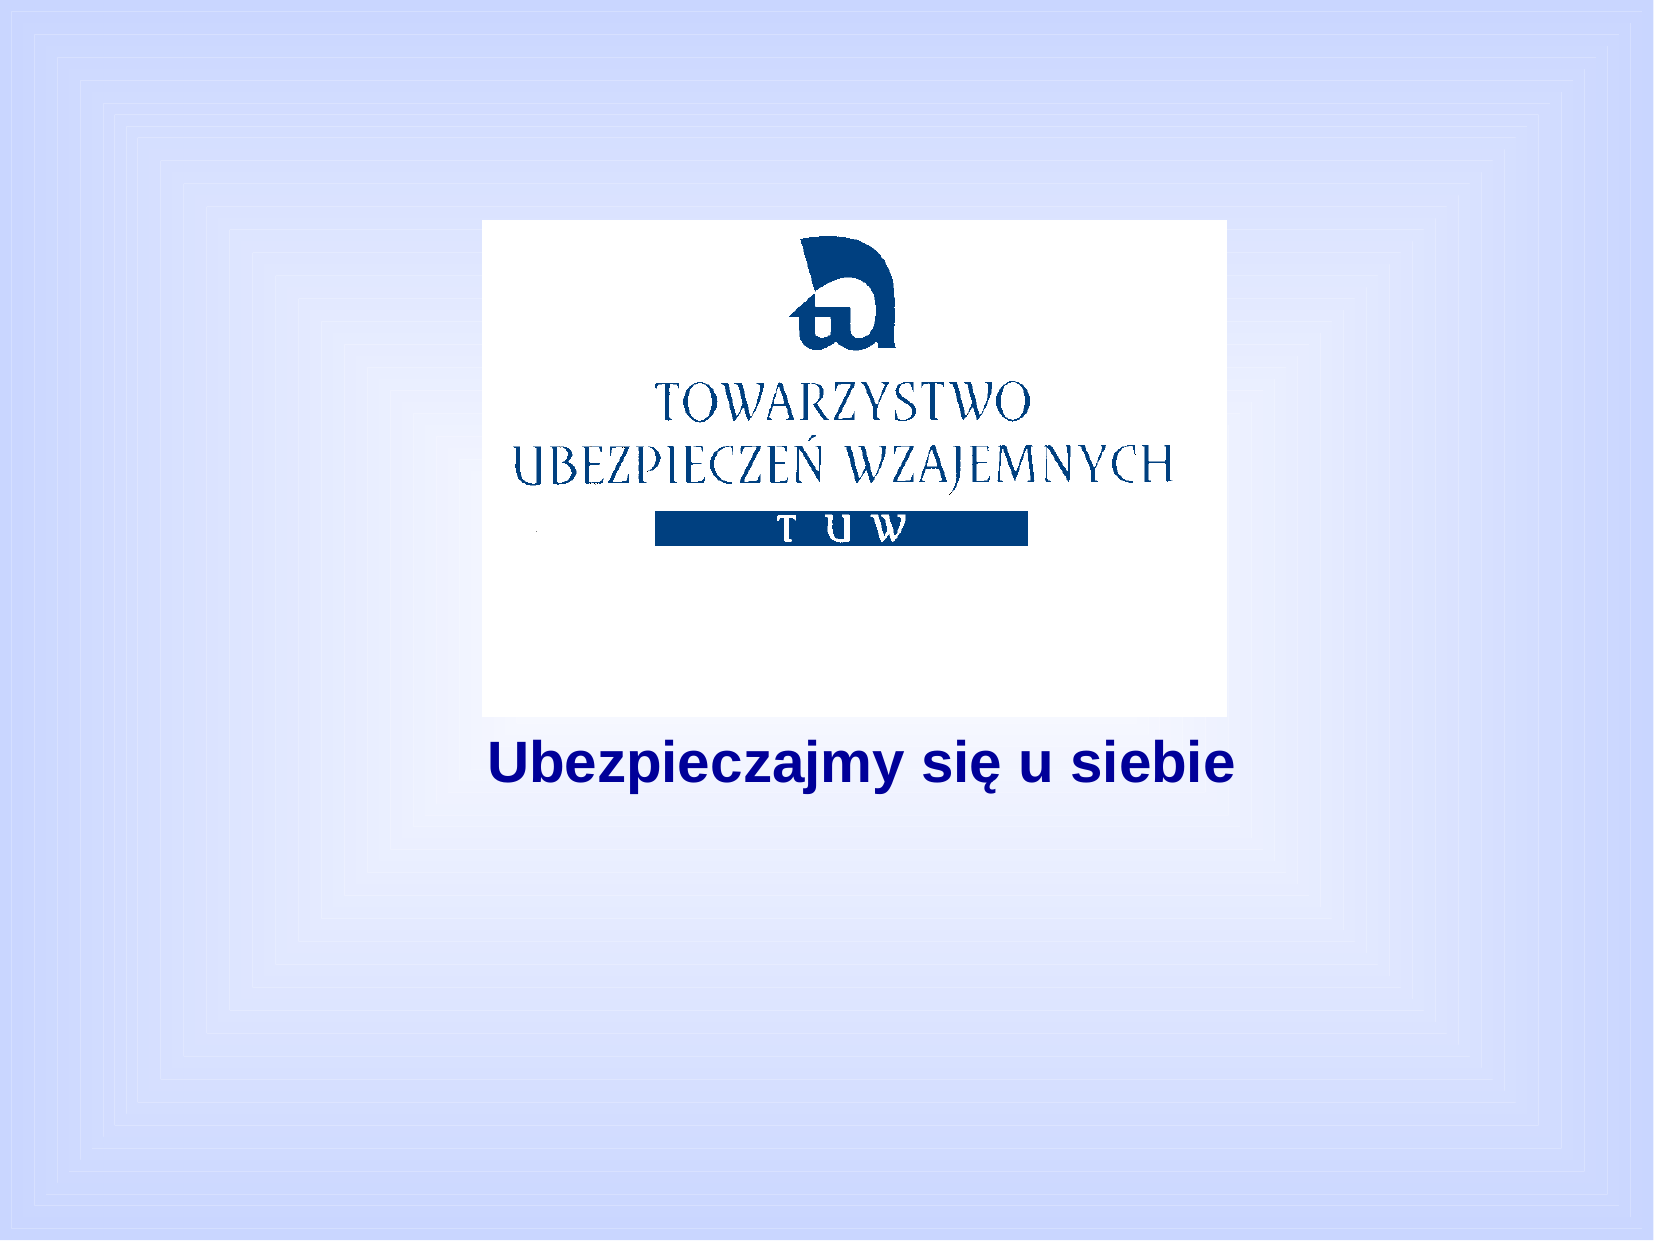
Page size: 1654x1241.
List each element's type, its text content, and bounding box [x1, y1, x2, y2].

chart [482, 220, 1227, 717]
list Ubezpieczajmy się u siebie [454, 716, 1268, 904]
